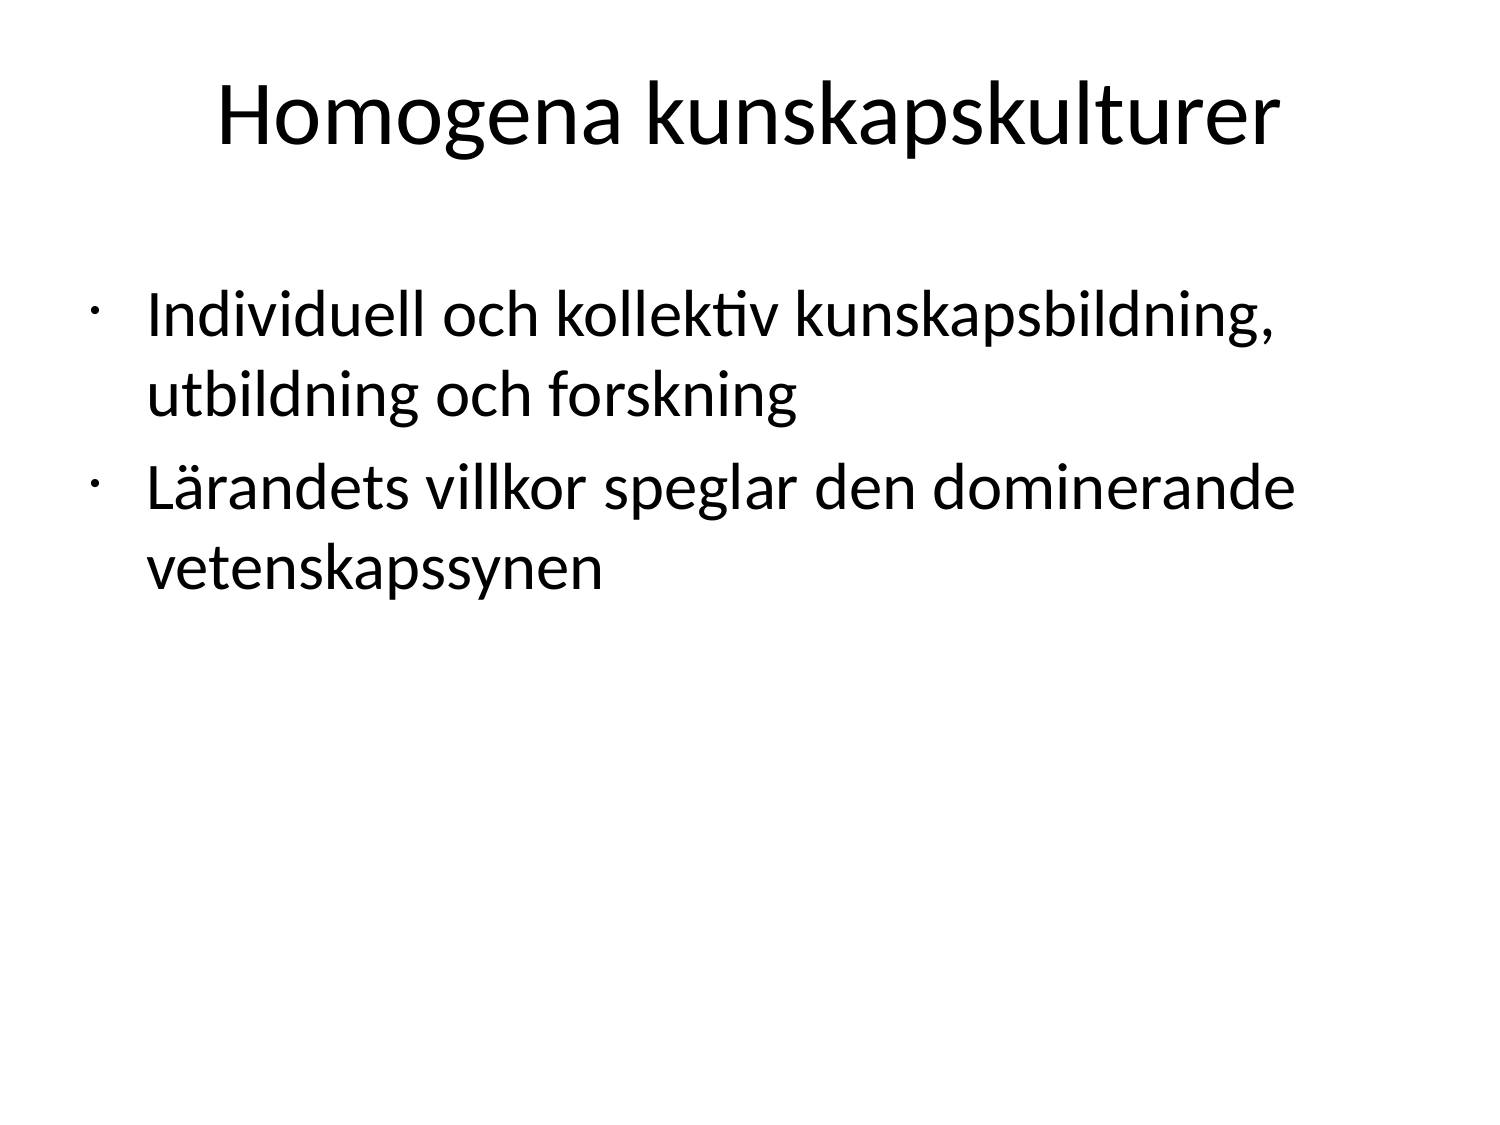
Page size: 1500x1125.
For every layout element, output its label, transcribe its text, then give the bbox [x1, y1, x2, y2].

title Homogena kunskapskulturer [75, 45, 1425, 233]
list Individuell och kollektiv kunskapsbildning, utbildning och forskning Lärandets villkor speglar den dominerande vetenskapssynen [75, 262, 1425, 1005]
